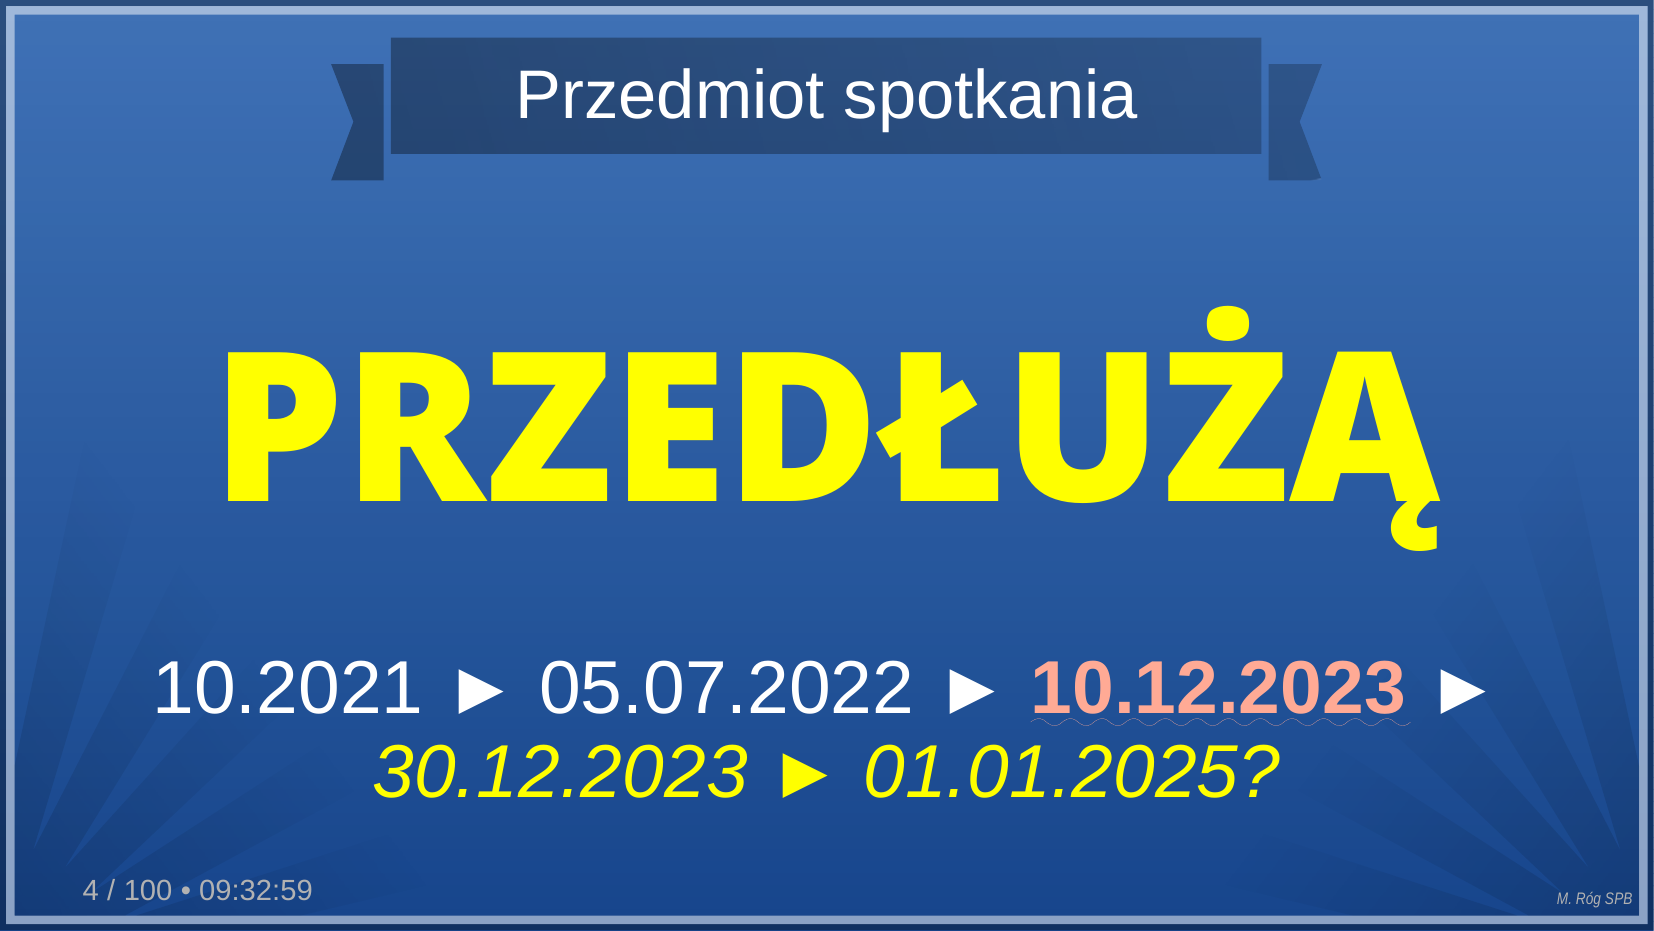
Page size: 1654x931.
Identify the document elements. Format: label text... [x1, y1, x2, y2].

title Przedmiot spotkania [389, 35, 1264, 154]
subtitle PRZEDŁUŻĄ 10.2021 ► 05.07.2022 ► 10.12.2023 ► 30.12.2023 ► 01.01.2025? [82, 177, 1571, 916]
